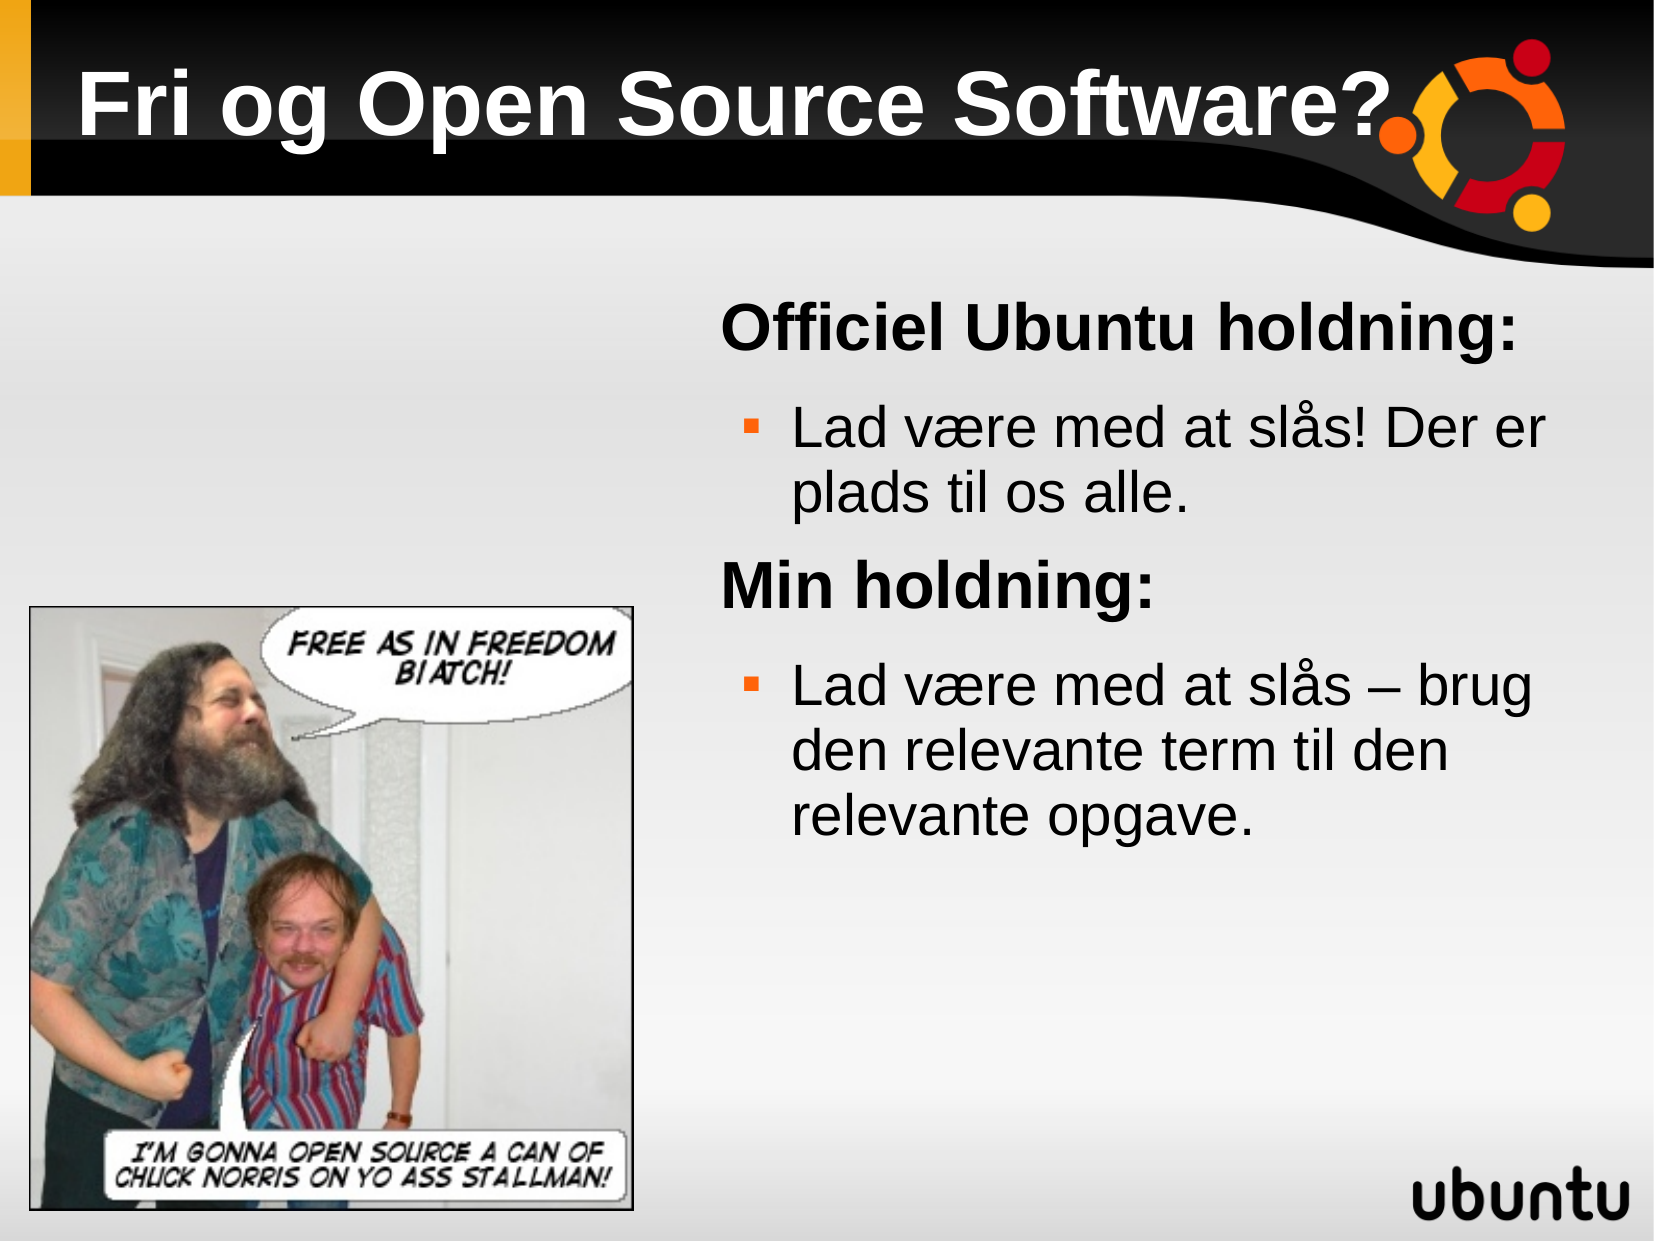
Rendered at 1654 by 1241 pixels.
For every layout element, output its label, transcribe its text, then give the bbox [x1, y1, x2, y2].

title Fri og Open Source Software? [76, 7, 1565, 200]
picture [0, 0, 1654, 1241]
list Officiel Ubuntu holdning: Lad være med at slås! Der er plads til os alle. Min holdning: Lad være med at slås – brug den relevante term til den relevante opgave. [649, 290, 1571, 937]
